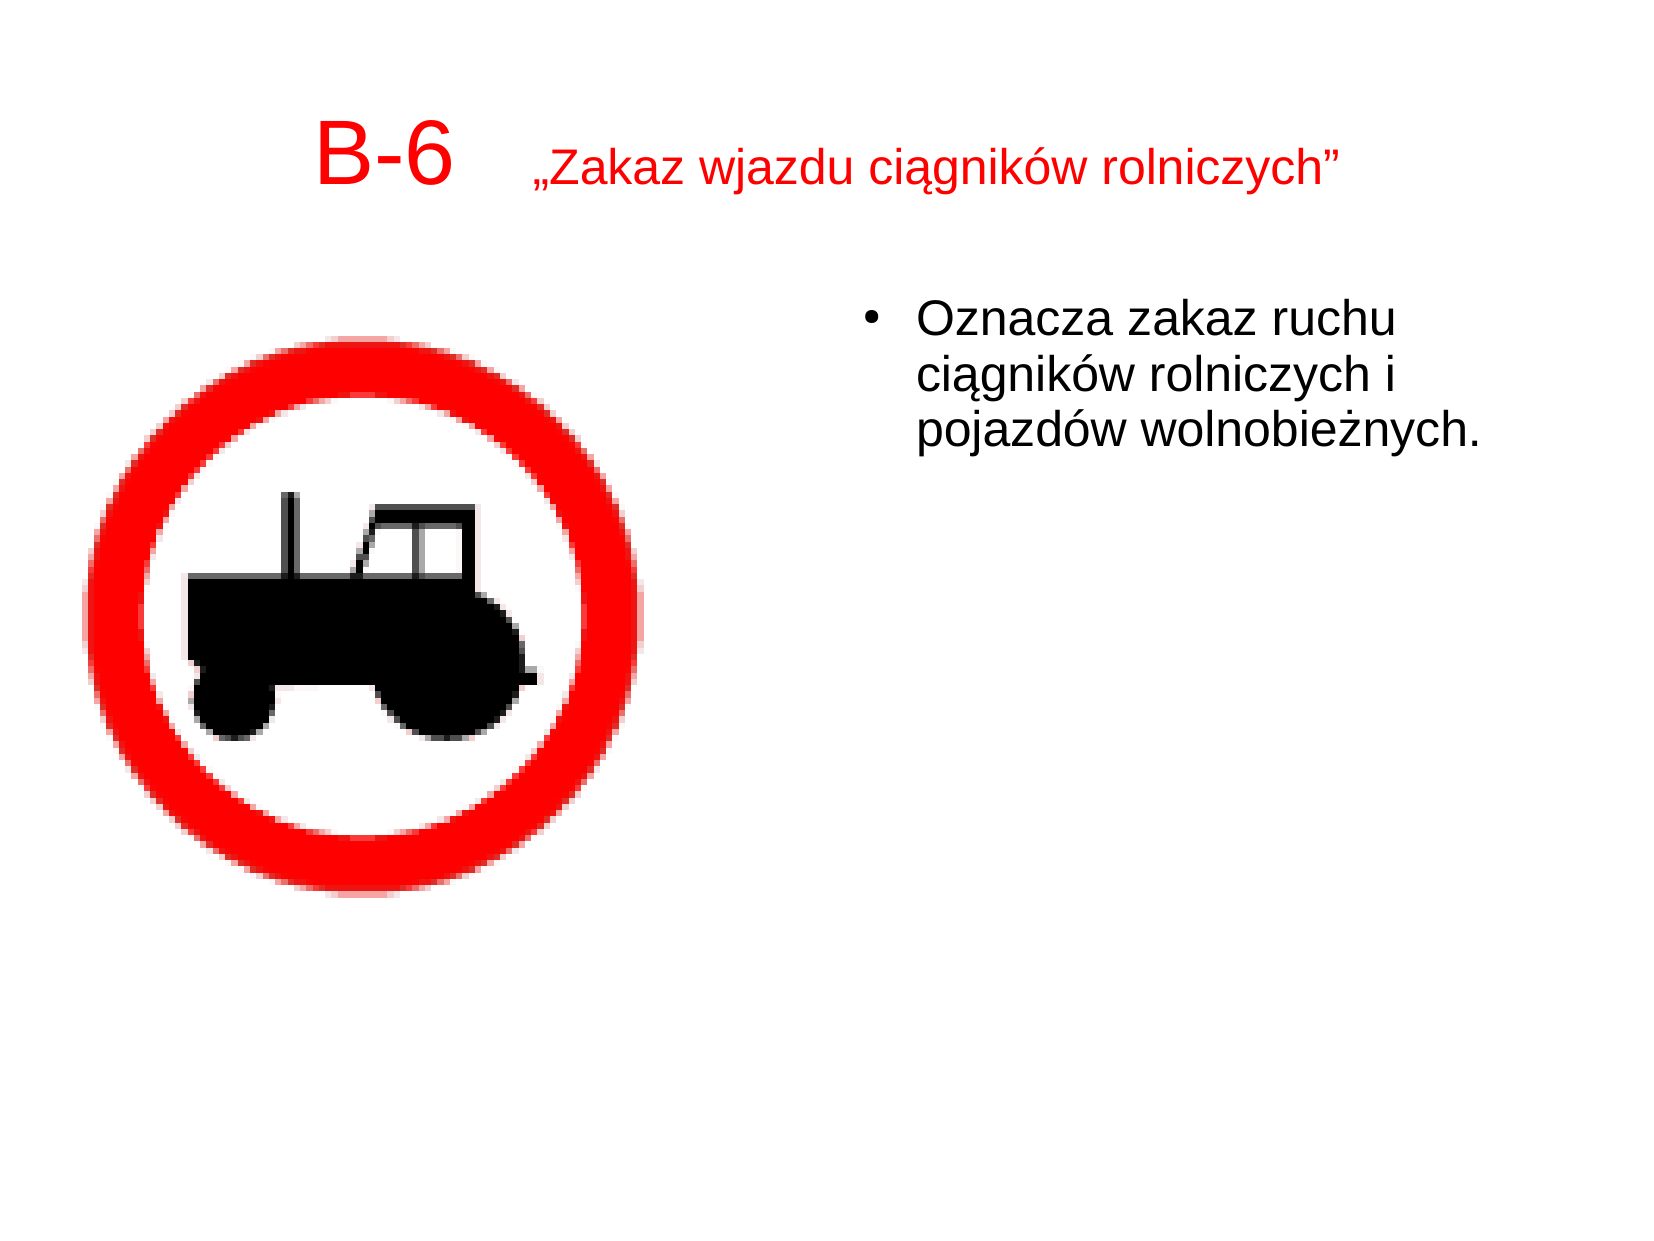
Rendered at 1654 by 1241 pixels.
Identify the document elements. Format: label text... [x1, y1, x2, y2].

list Oznacza zakaz ruchu ciągników rolniczych i pojazdów wolnobieżnych. [845, 290, 1572, 1094]
picture [82, 336, 644, 898]
title B-6 „Zakaz wjazdu ciągników rolniczych” [82, 56, 1571, 250]
